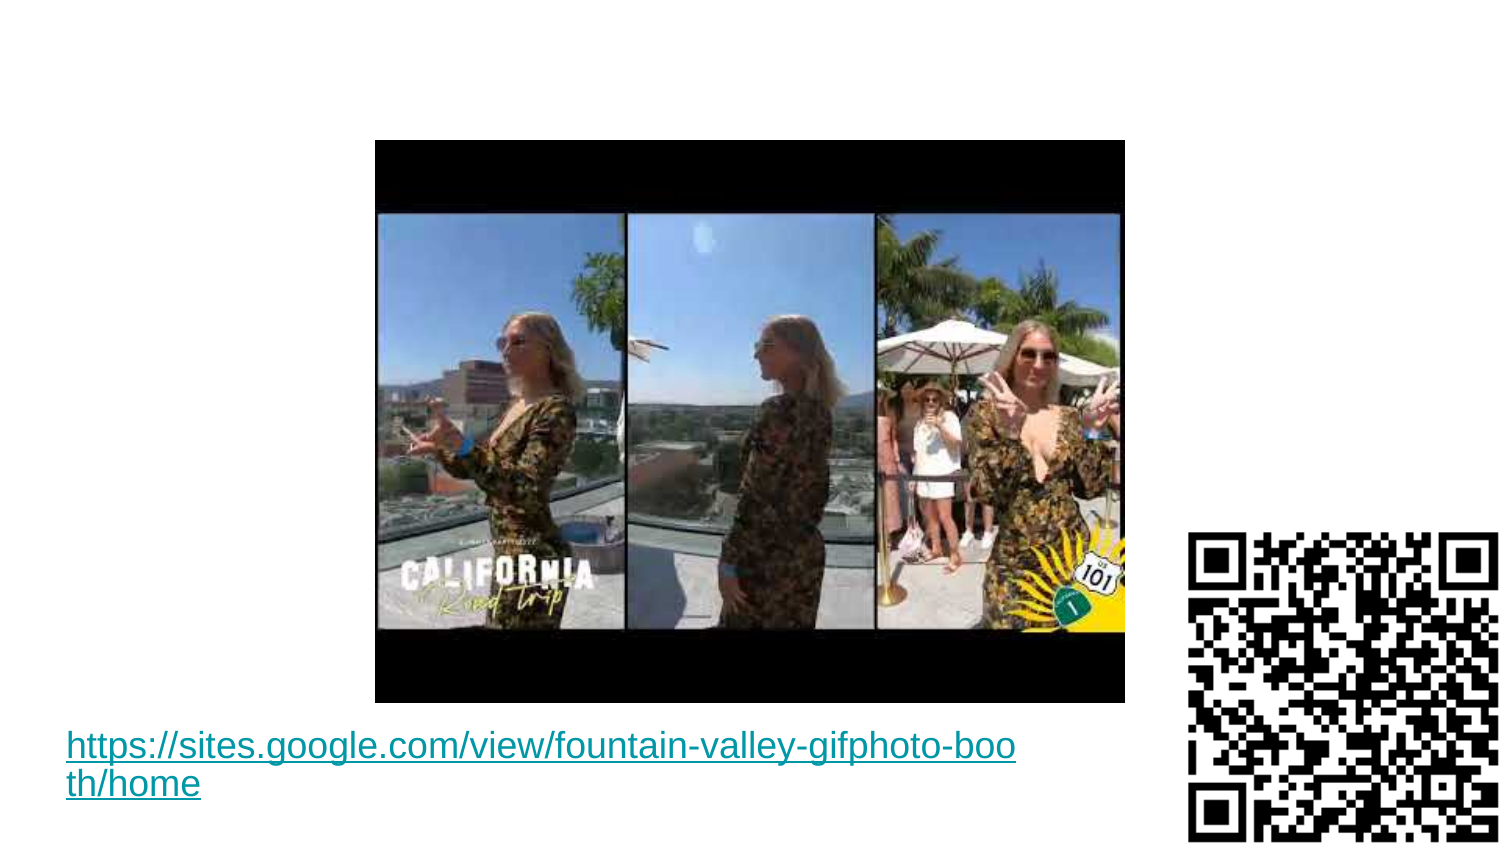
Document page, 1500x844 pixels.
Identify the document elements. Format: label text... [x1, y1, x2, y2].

picture [1187, 531, 1500, 844]
picture [375, 140, 1125, 704]
list https://sites.google.com/view/fountain-valley-gifphoto-booth/home [51, 694, 1036, 794]
